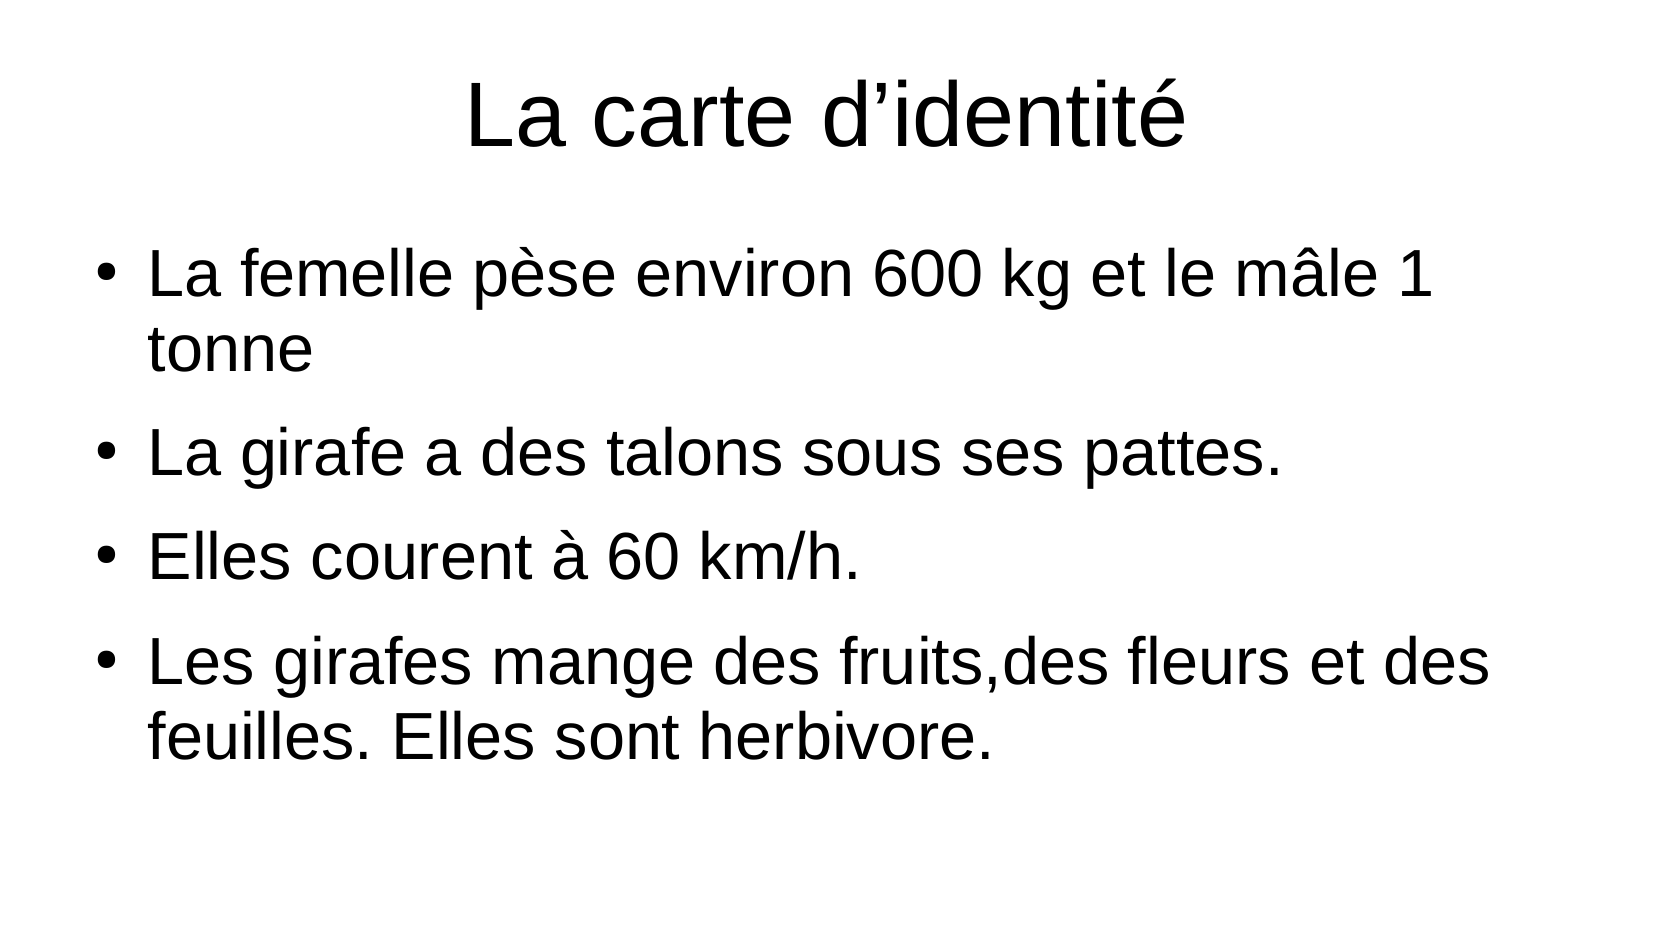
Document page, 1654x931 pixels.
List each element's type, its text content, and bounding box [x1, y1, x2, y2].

title La carte d’identité [82, 37, 1571, 193]
list La femelle pèse environ 600 kg et le mâle 1 tonne La girafe a des talons sous ses pattes. Elles courent à 60 km/h. Les girafes mange des fruits,des fleurs et des feuilles. Elles sont herbivore. [76, 236, 1565, 776]
